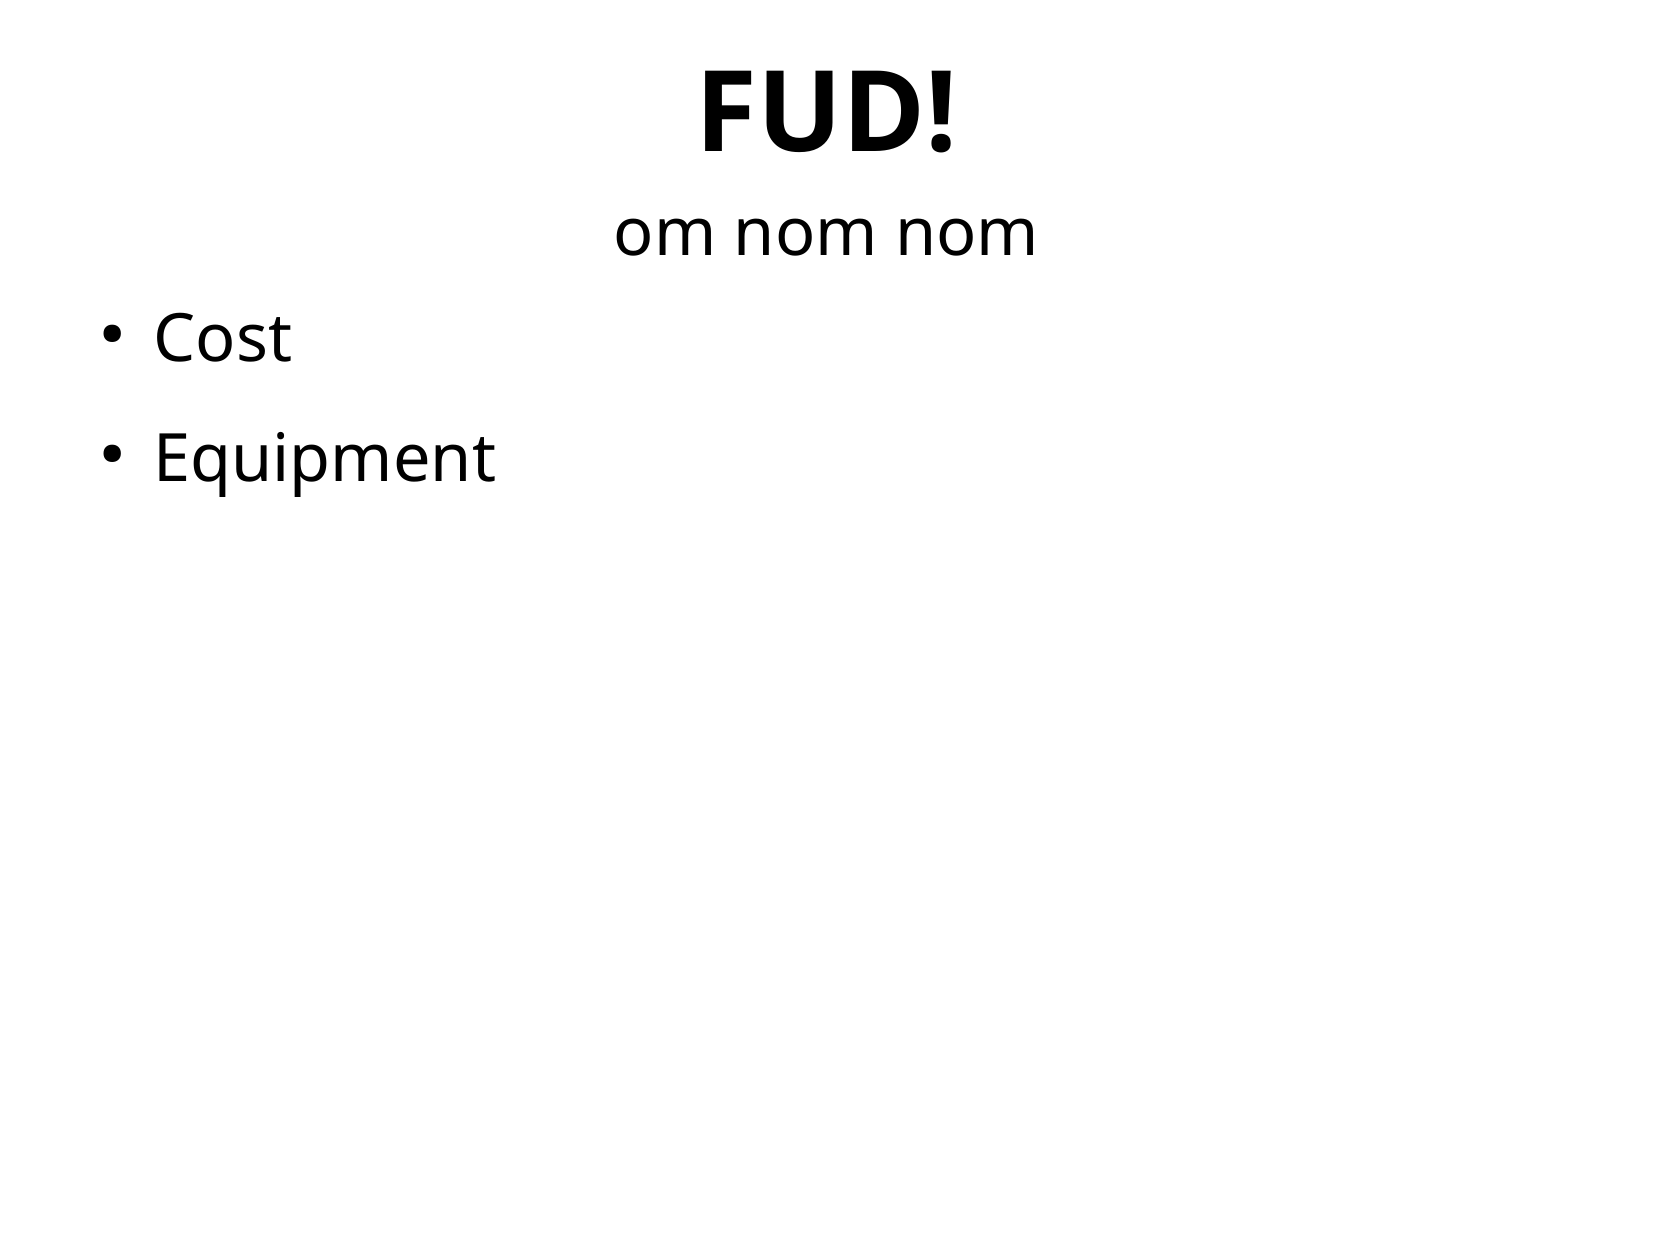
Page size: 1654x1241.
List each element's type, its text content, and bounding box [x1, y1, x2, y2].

title FUD! om nom nom [82, 49, 1571, 257]
list Cost Equipment [82, 290, 1538, 1010]
